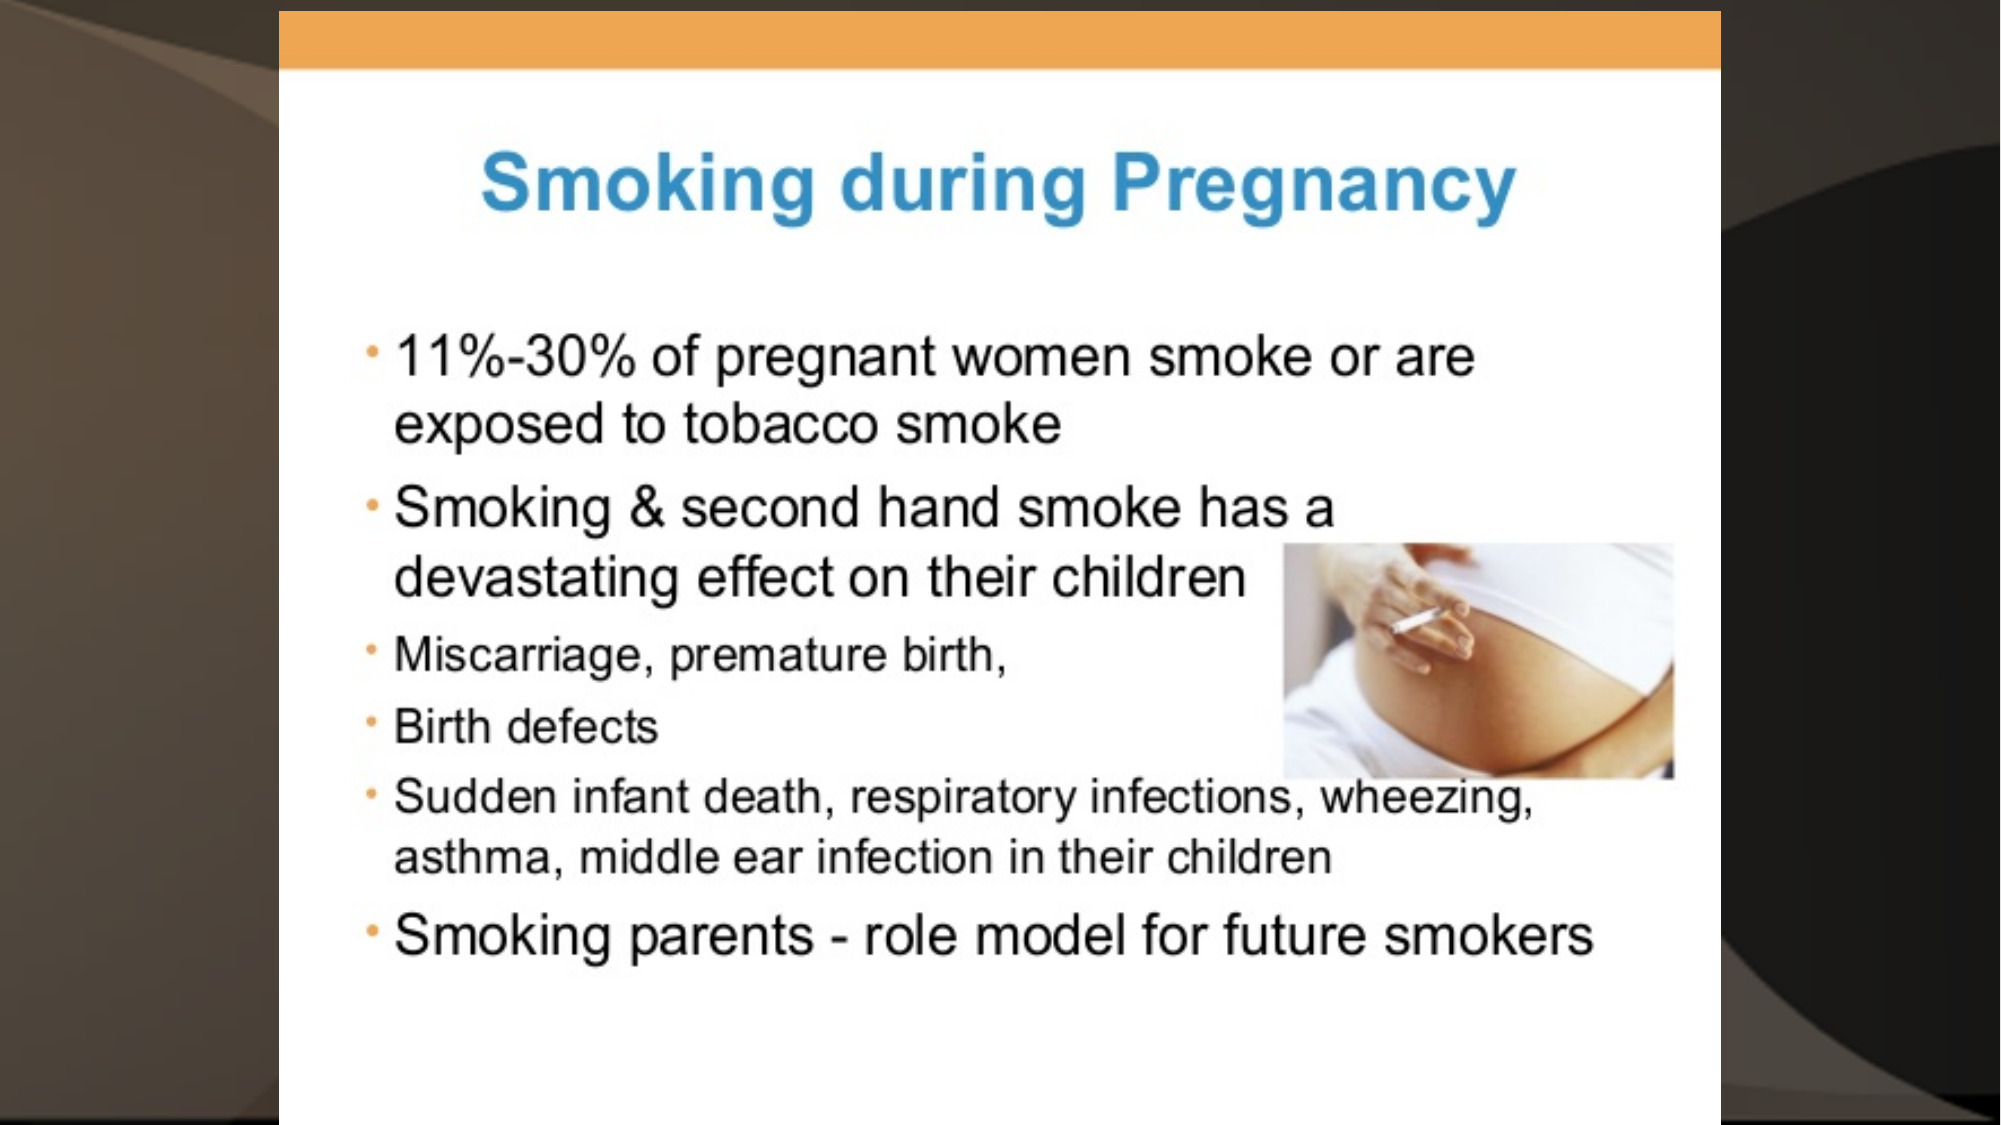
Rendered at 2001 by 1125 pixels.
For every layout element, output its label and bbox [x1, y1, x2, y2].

picture [279, 11, 1721, 1125]
